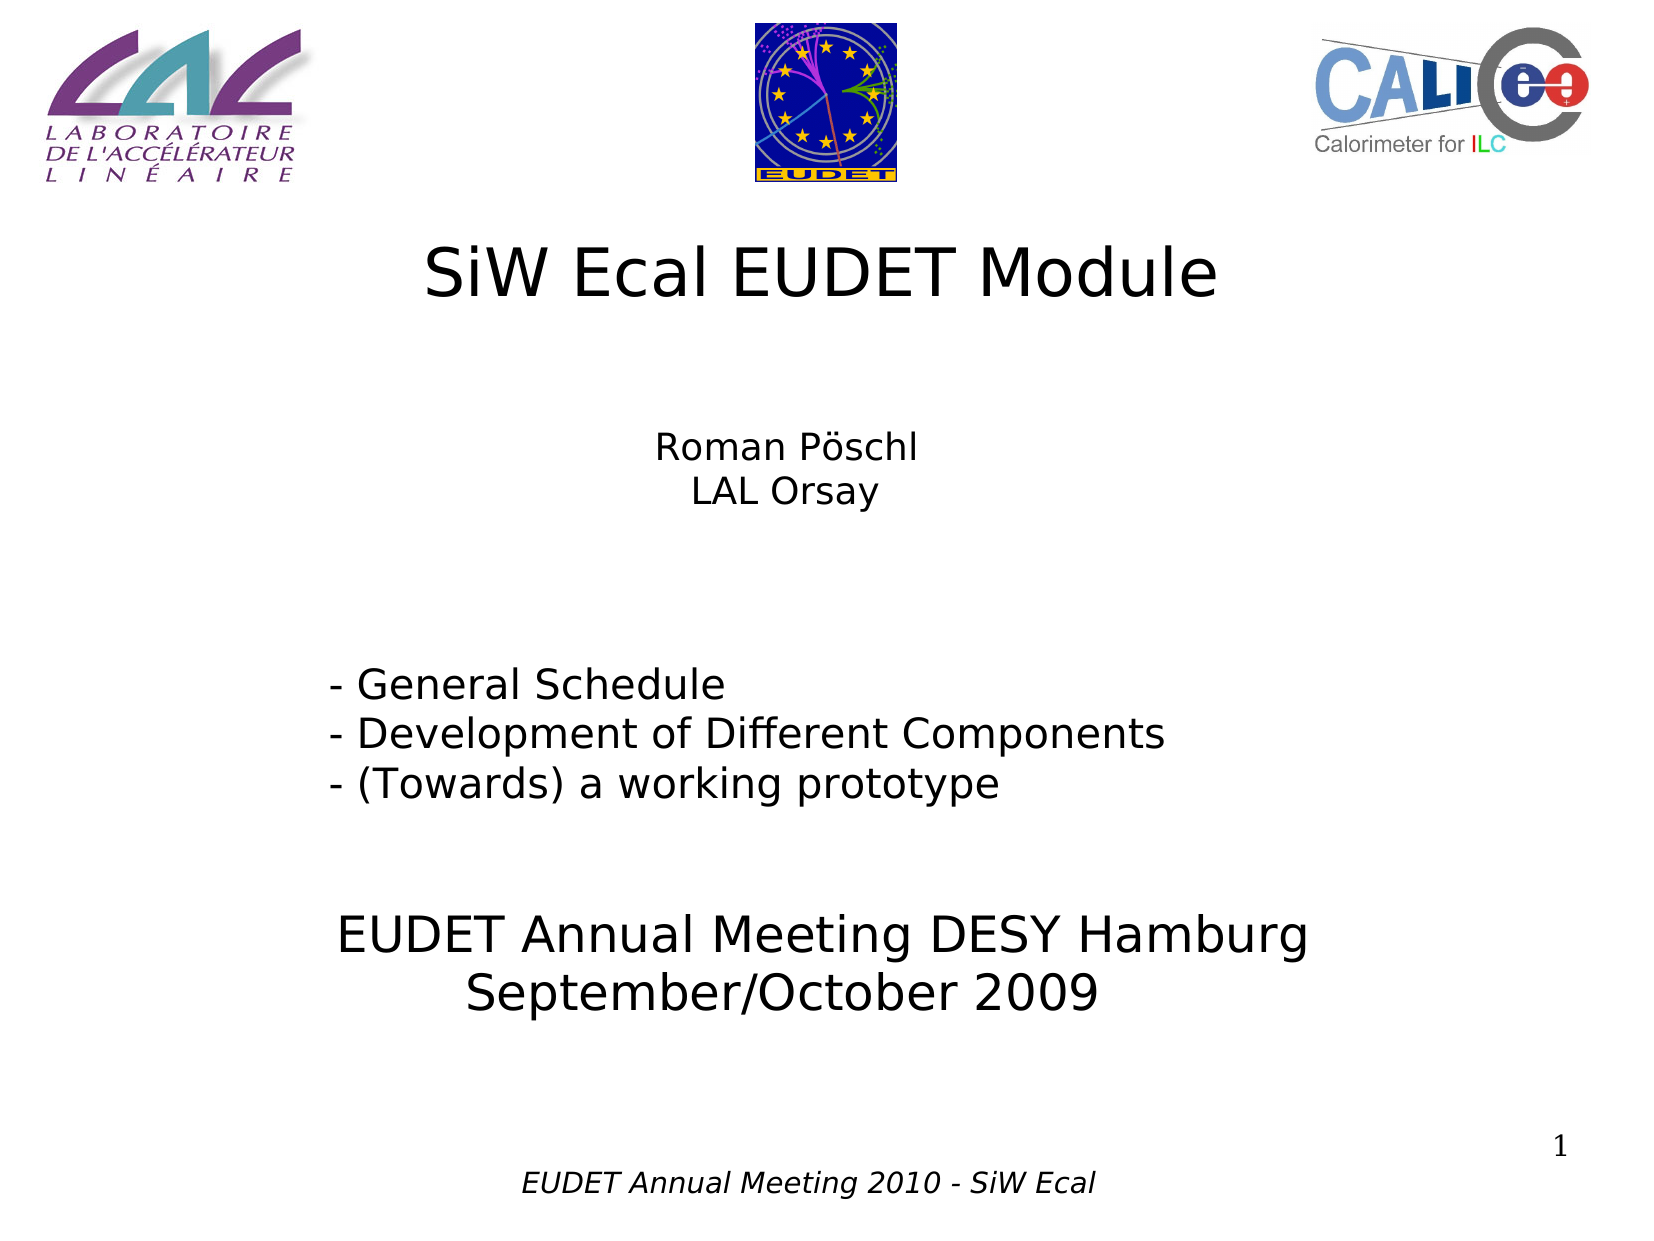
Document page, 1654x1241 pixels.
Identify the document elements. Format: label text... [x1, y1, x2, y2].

text_box EUDET Annual Meeting DESY Hamburg September/October 2009 [162, 897, 1516, 1030]
picture [1311, 22, 1591, 155]
text_box - General Schedule - Development of Different Components - (Towards) a working prototype [313, 653, 1512, 897]
picture [39, 23, 319, 188]
text_box Roman Pöschl LAL Orsay [459, 418, 1179, 608]
text_box SiW Ecal EUDET Module [408, 226, 1258, 495]
picture [755, 23, 897, 182]
